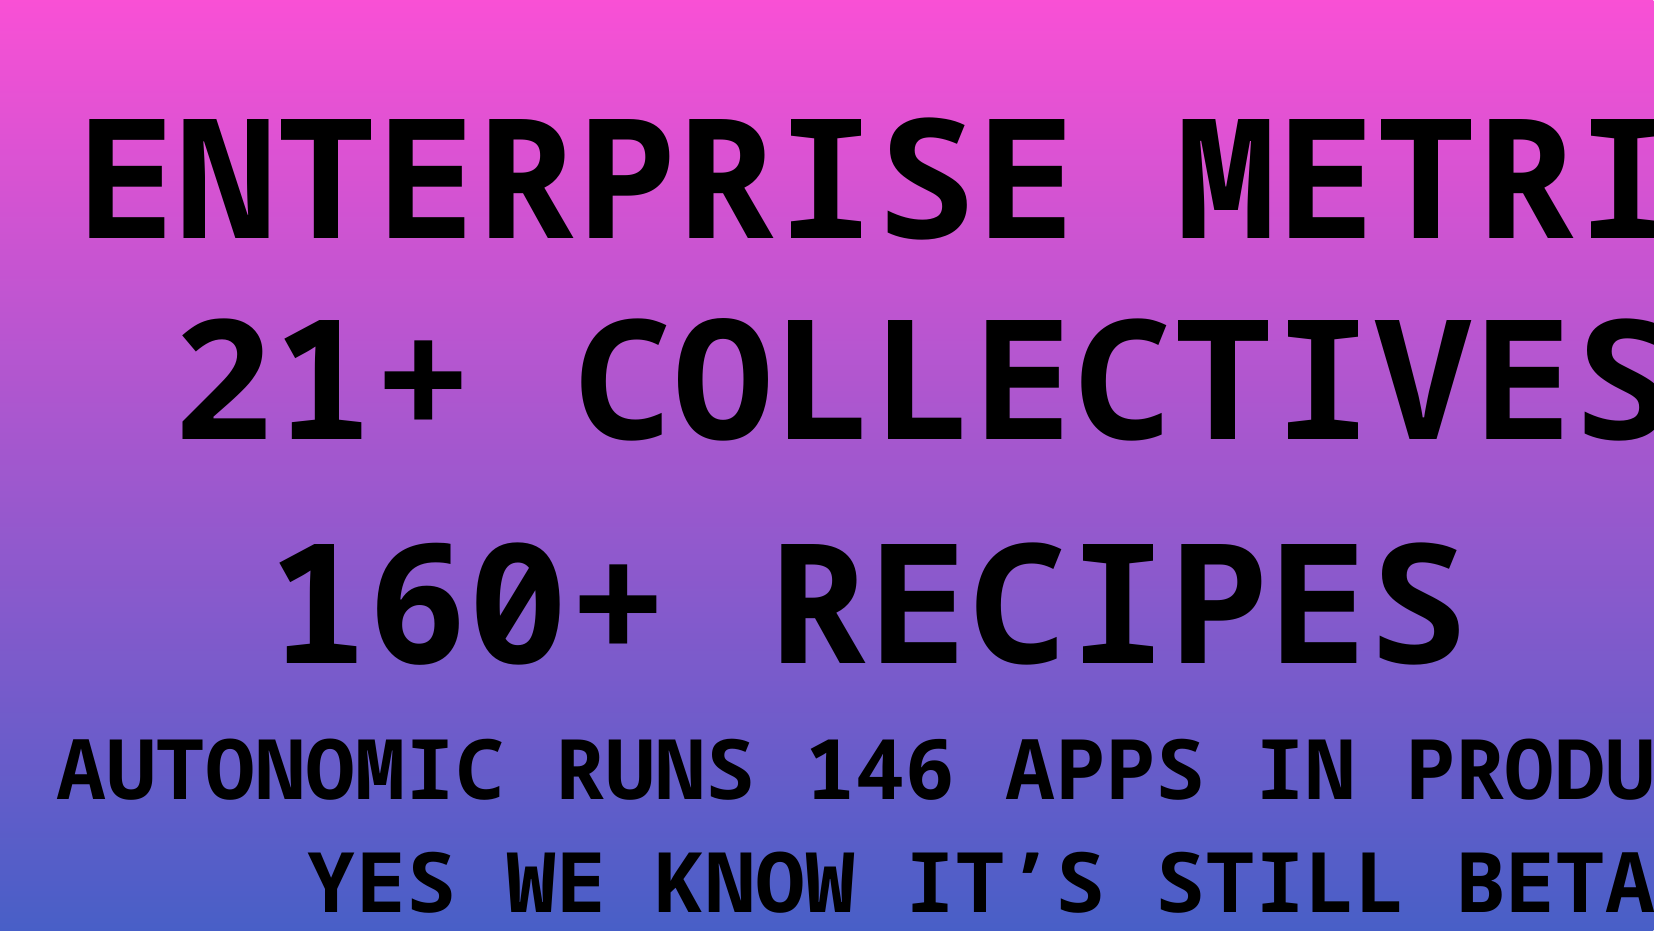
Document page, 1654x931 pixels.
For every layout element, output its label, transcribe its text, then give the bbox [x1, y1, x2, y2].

text_box AUTONOMIC RUNS 146 APPS IN PRODUCTION YES WE KNOW IT’S STILL BETA [41, 702, 1616, 887]
text_box 160+ RECIPES [253, 478, 1286, 662]
text_box ENTERPRISE METRICS [61, 53, 1595, 237]
text_box 21+ COLLECTIVES [158, 253, 1441, 438]
